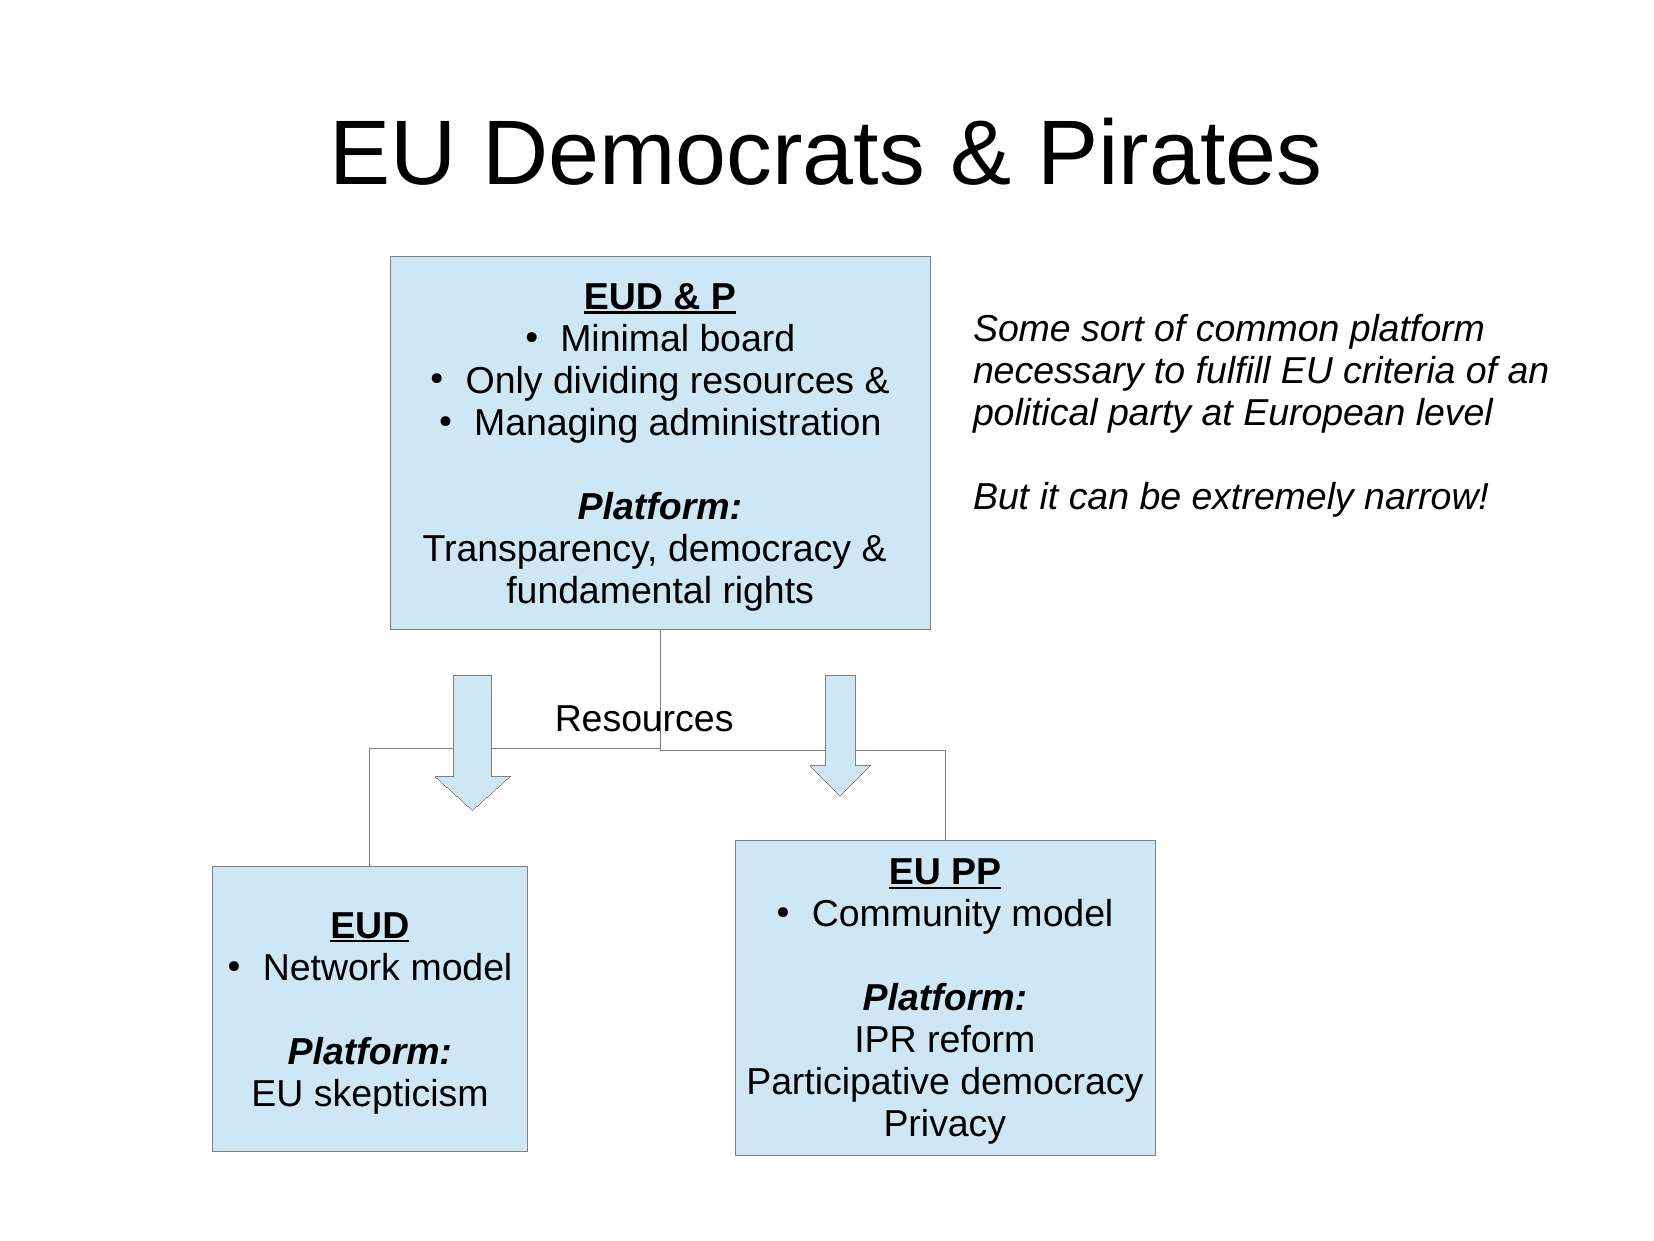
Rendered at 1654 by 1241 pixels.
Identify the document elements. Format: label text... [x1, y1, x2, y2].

text_box EUD Network model Platform: EU skepticism [212, 866, 528, 1152]
text_box Some sort of common platform necessary to fulfill EU criteria of an political party at European level But it can be extremely narrow! [958, 300, 1576, 601]
text_box [810, 675, 871, 796]
text_box [435, 675, 511, 811]
title EU Democrats & Pirates [82, 49, 1571, 257]
text_box EU PP Community model Platform: IPR reform Participative democracy Privacy [735, 840, 1156, 1156]
text_box EUD & P Minimal board Only dividing resources & Managing administration Platform: Transparency, democracy & fundamental rights [390, 256, 931, 630]
text_box Resources [540, 690, 749, 747]
